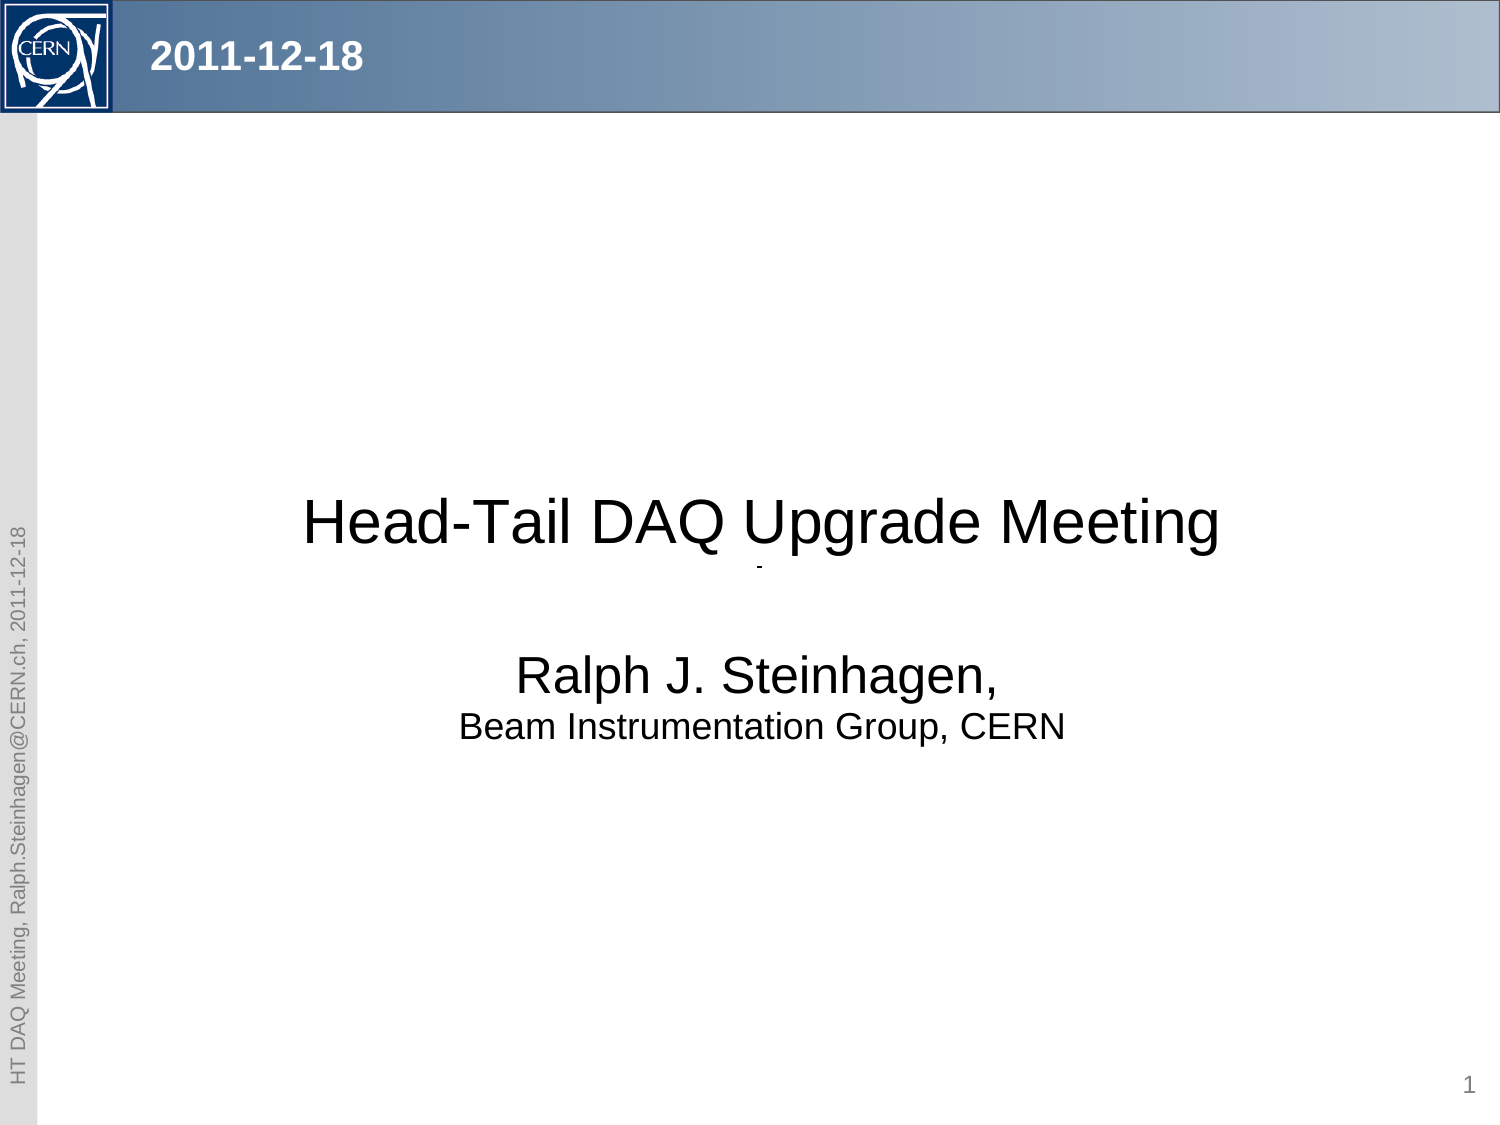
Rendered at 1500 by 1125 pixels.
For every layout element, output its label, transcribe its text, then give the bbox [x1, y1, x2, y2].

title 2011-12-18 [150, 7, 1426, 105]
picture [0, 0, 113, 113]
list Head-Tail DAQ Upgrade Meeting Ralph J. Steinhagen, Beam Instrumentation Group, CERN [87, 137, 1438, 1016]
